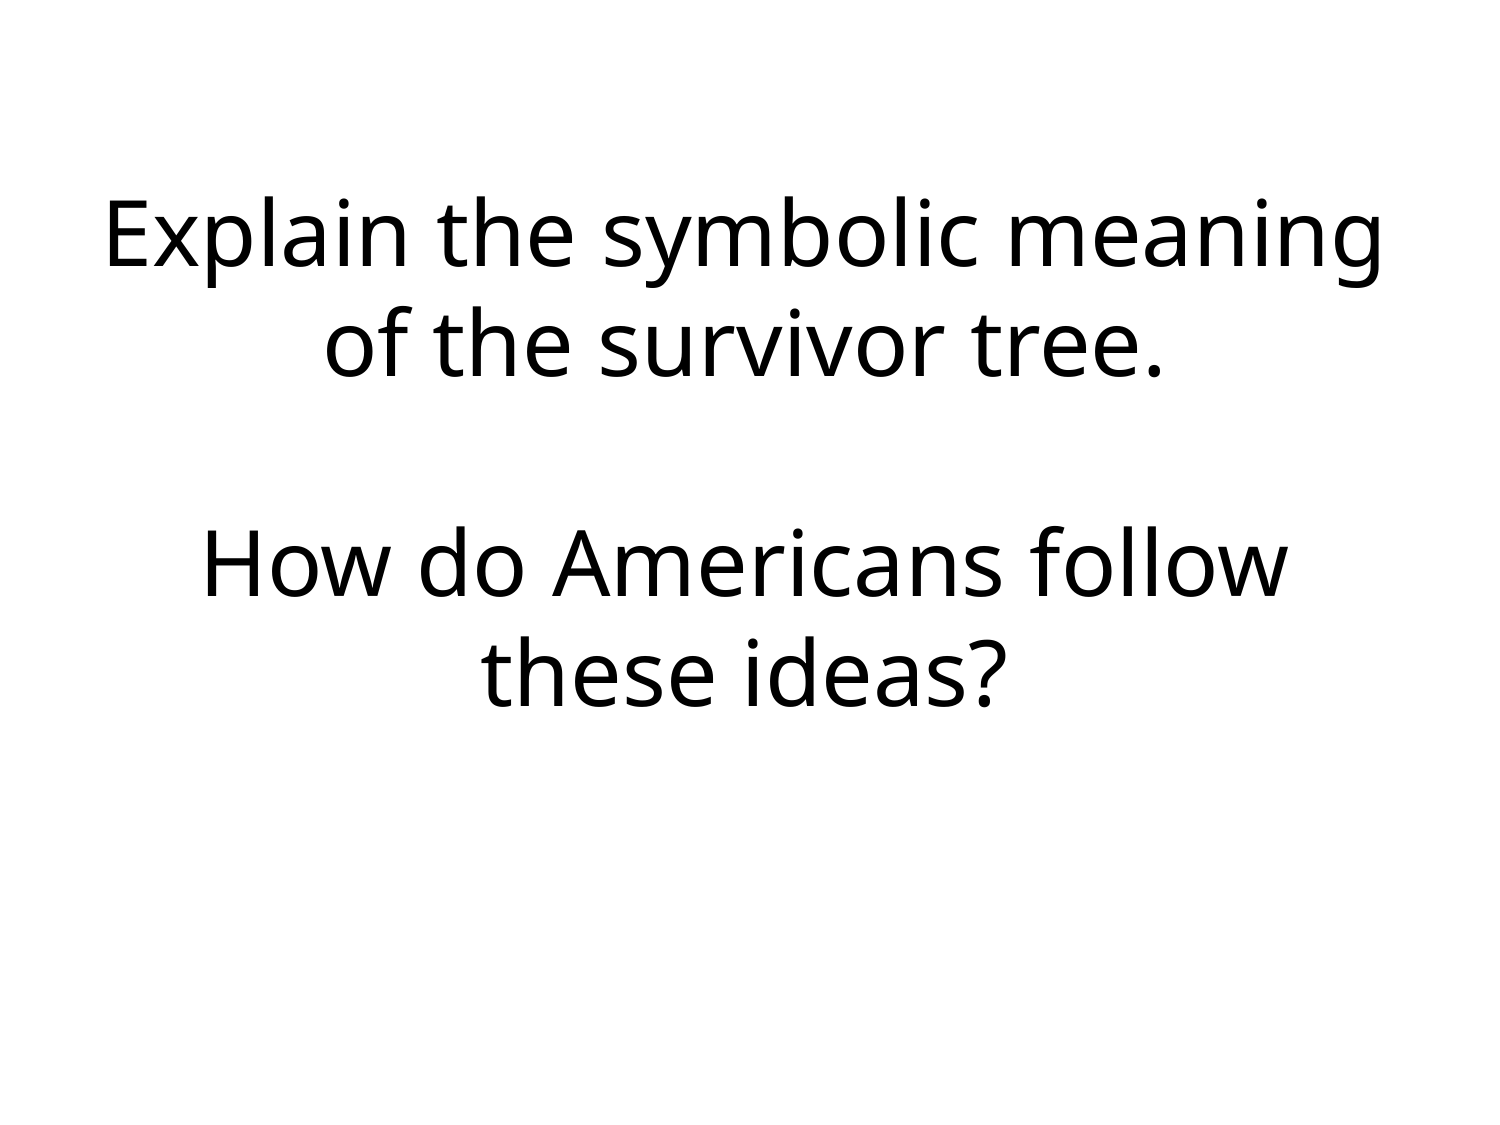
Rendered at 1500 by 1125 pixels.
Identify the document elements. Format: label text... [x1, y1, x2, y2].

title Explain the symbolic meaning of the survivor tree. How do Americans follow these ideas? [64, 45, 1426, 965]
